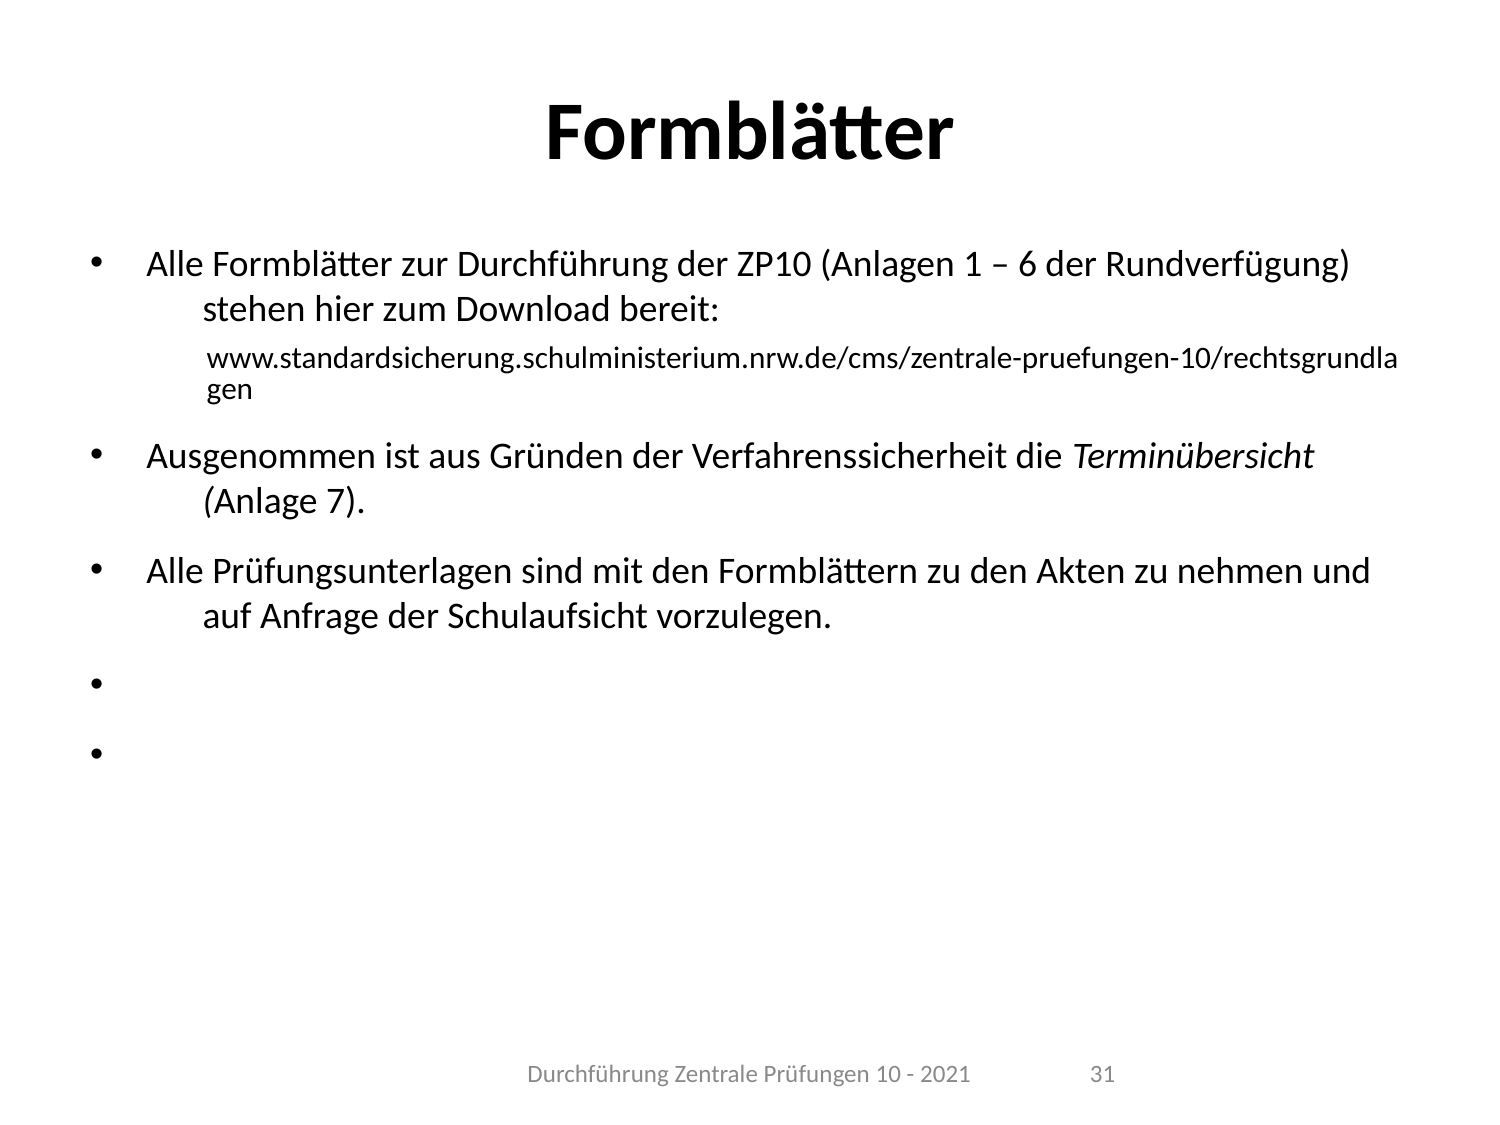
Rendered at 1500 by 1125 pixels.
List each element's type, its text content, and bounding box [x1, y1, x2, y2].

title Formblätter [75, 45, 1426, 209]
list Alle Formblätter zur Durchführung der ZP10 (Anlagen 1 – 6 der Rundverfügung) stehen hier zum Download bereit: www.standardsicherung.schulministerium.nrw.de/cms/zentrale-pruefungen-10/rechtsgrundlagen Ausgenommen ist aus Gründen der Verfahrenssicherheit die Terminübersicht (Anlage 7). Alle Prüfungsunterlagen sind mit den Formblättern zu den Akten zu nehmen und auf Anfrage der Schulaufsicht vorzulegen. [75, 231, 1426, 1005]
text_box 31 [1074, 1042, 1426, 1103]
text_box Durchführung Zentrale Prüfungen 10 - 2021 [512, 1042, 988, 1103]
